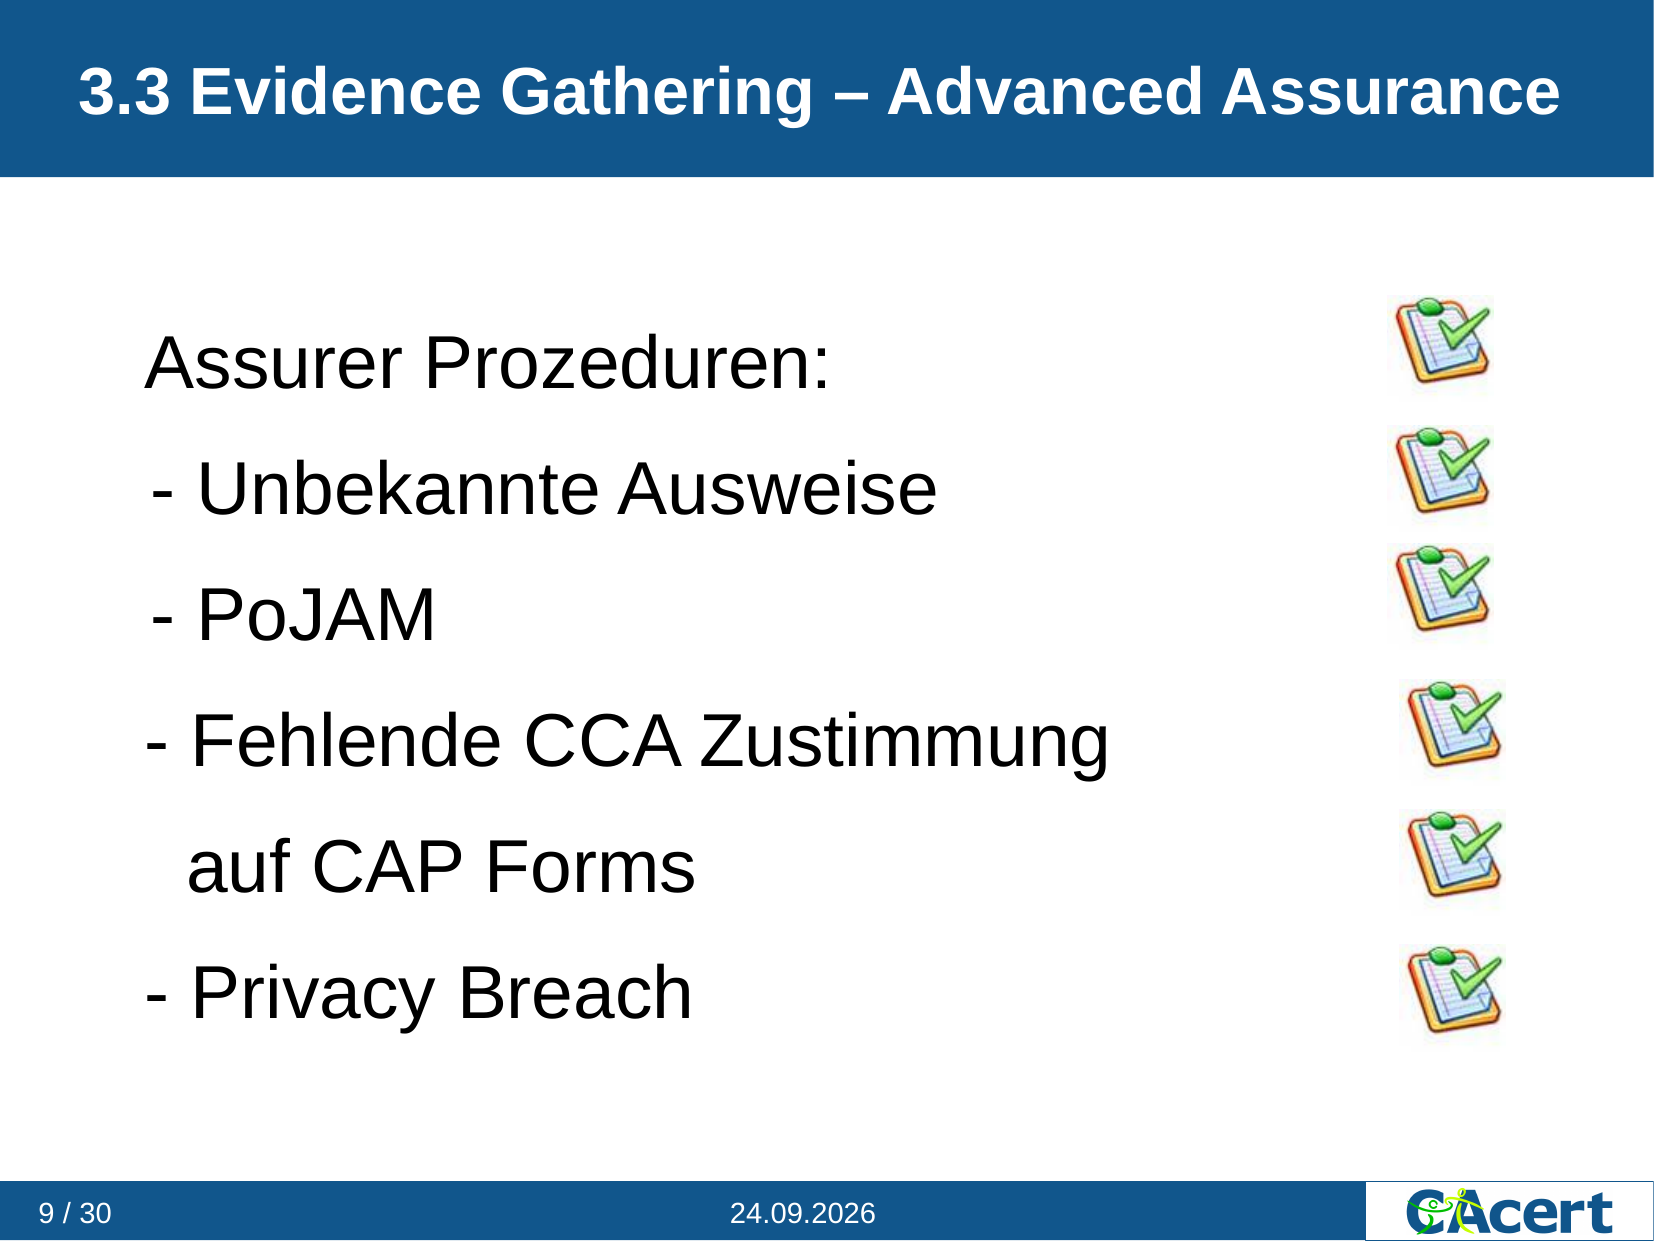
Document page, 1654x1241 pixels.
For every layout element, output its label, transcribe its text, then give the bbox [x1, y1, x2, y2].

title 3.3 Evidence Gathering – Advanced Assurance [76, 17, 1565, 166]
picture [1399, 679, 1506, 786]
text_box Assurer Prozeduren: - Unbekannte Ausweise - PoJAM - Fehlende CCA Zustimmung auf CAP Forms - Privacy Breach [88, 270, 1128, 1000]
picture [1387, 425, 1494, 532]
picture [1387, 295, 1494, 402]
picture [1406, 1187, 1613, 1235]
picture [1399, 944, 1506, 1052]
picture [1387, 543, 1494, 650]
picture [1399, 809, 1506, 916]
